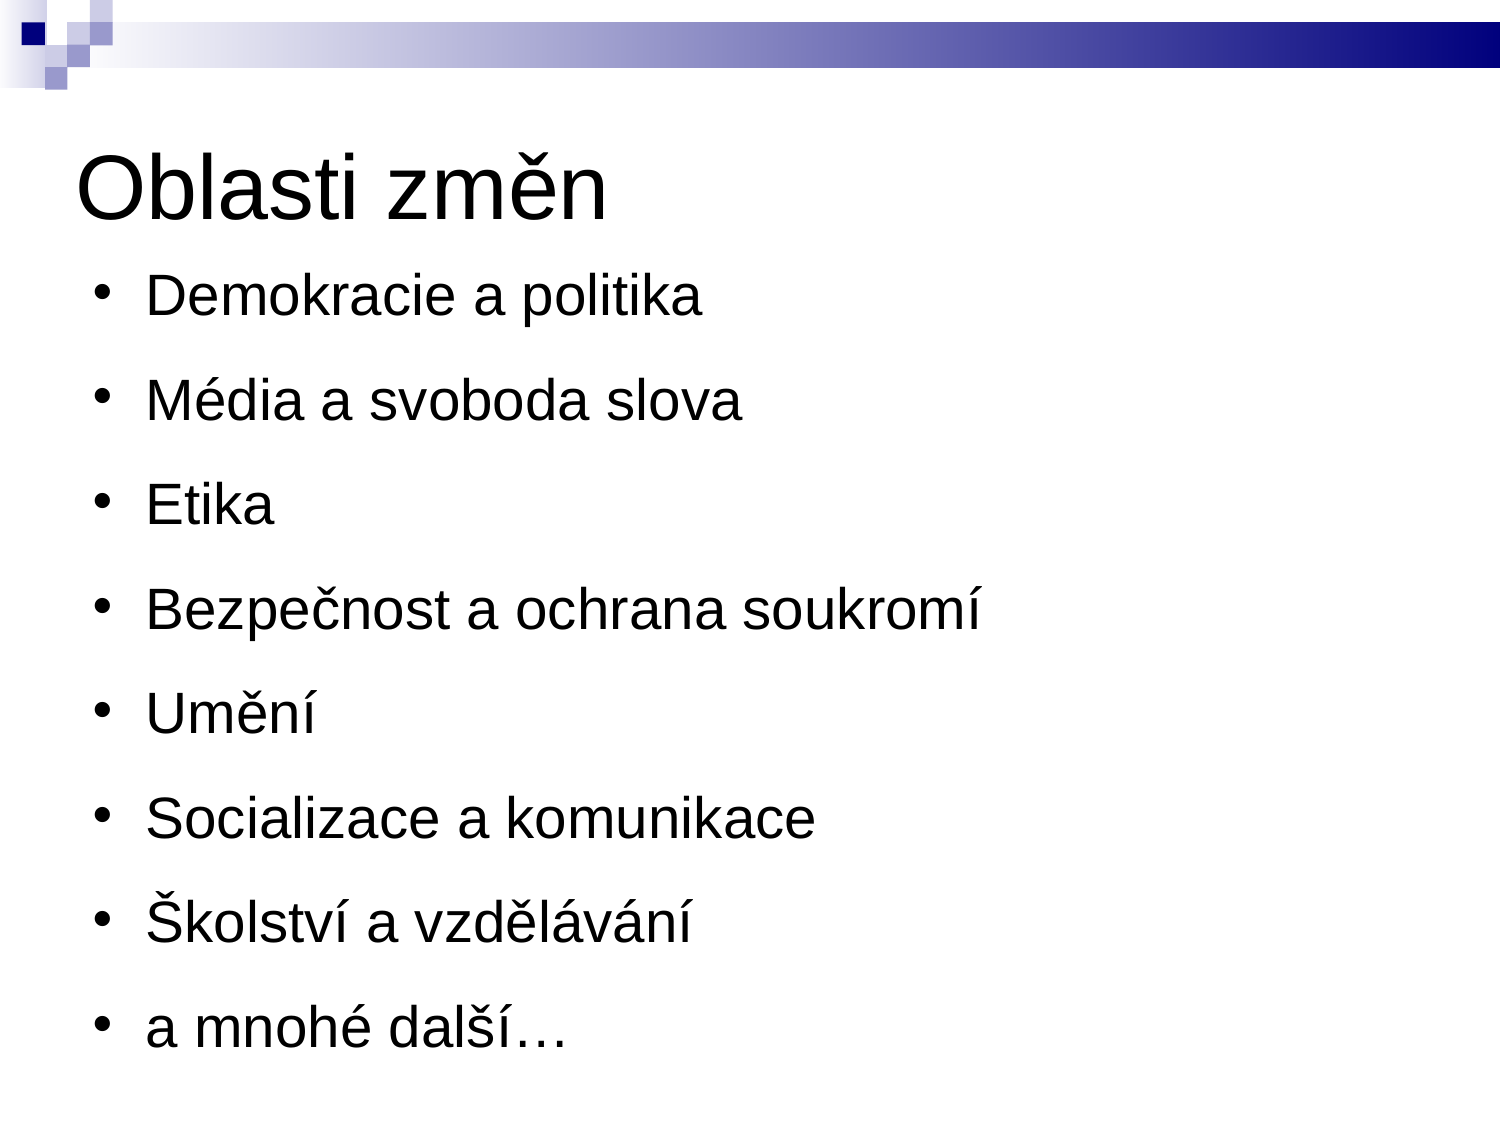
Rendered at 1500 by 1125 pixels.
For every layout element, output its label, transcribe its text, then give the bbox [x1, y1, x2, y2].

title Oblasti změn [75, 75, 1426, 262]
list Demokracie a politika Média a svoboda slova Etika Bezpečnost a ochrana soukromí Umění Socializace a komunikace Školství a vzdělávání a mnohé další… [75, 262, 1426, 1098]
